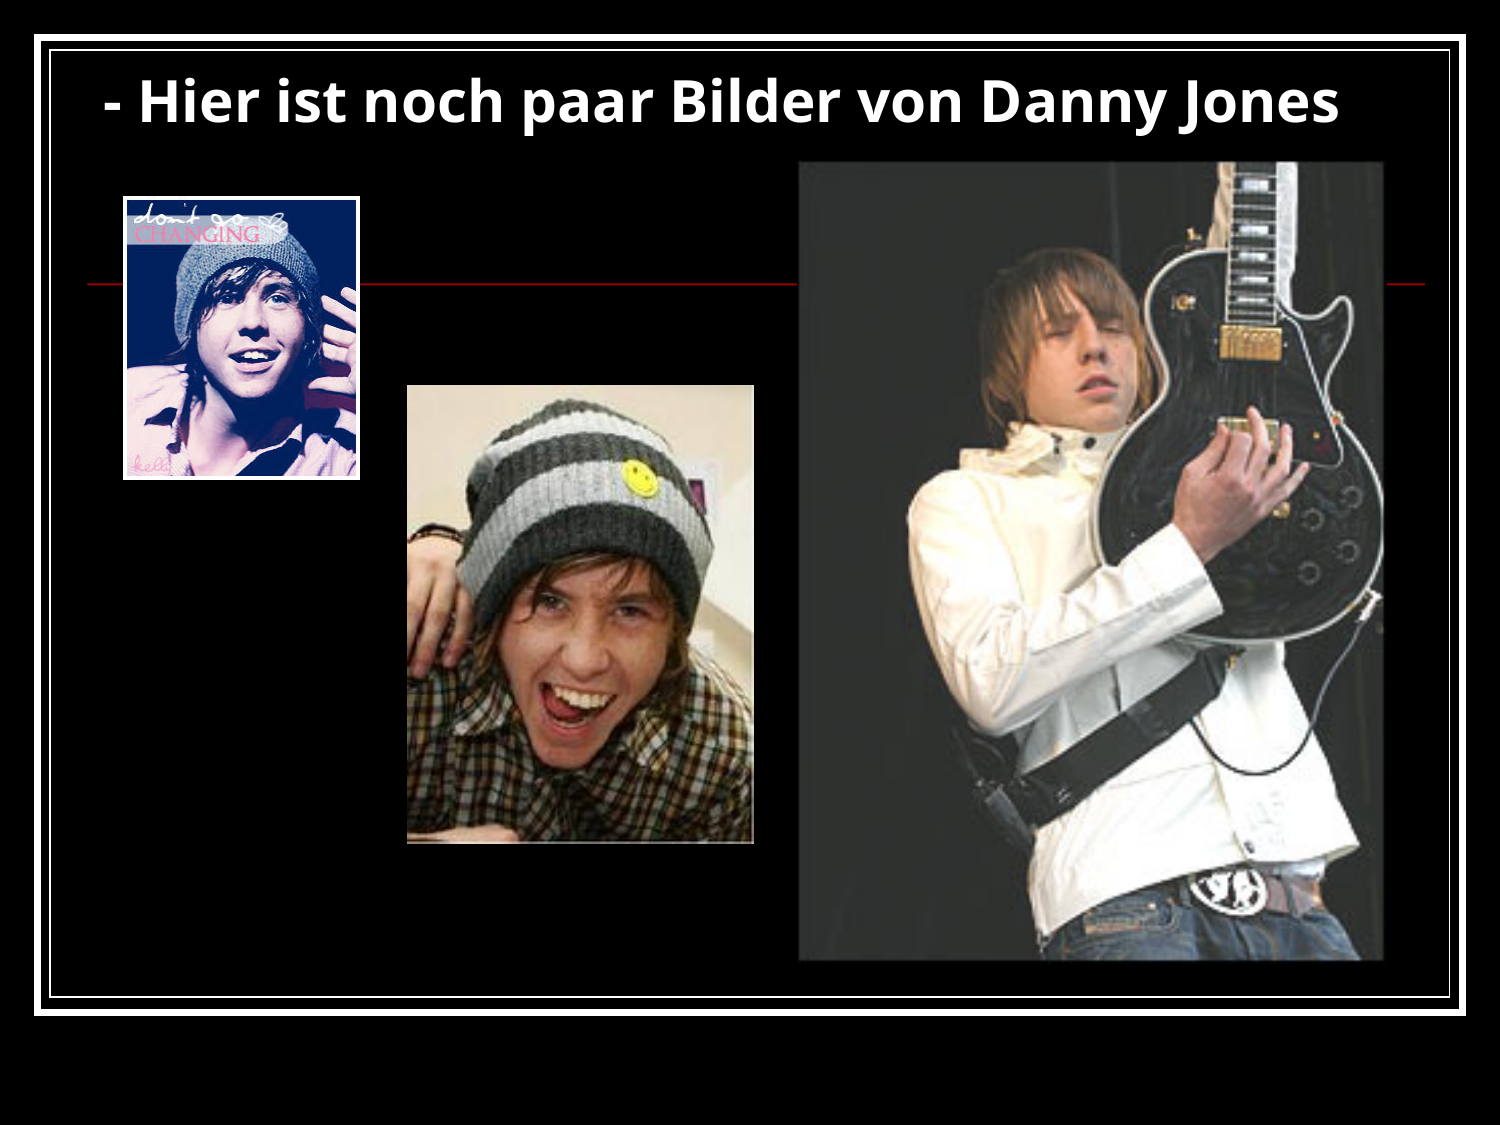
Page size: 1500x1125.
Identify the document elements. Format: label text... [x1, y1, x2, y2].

picture [407, 385, 754, 844]
picture [797, 160, 1387, 965]
title - Hier ist noch paar Bilder von Danny Jones [88, 31, 1464, 148]
picture [123, 196, 360, 480]
